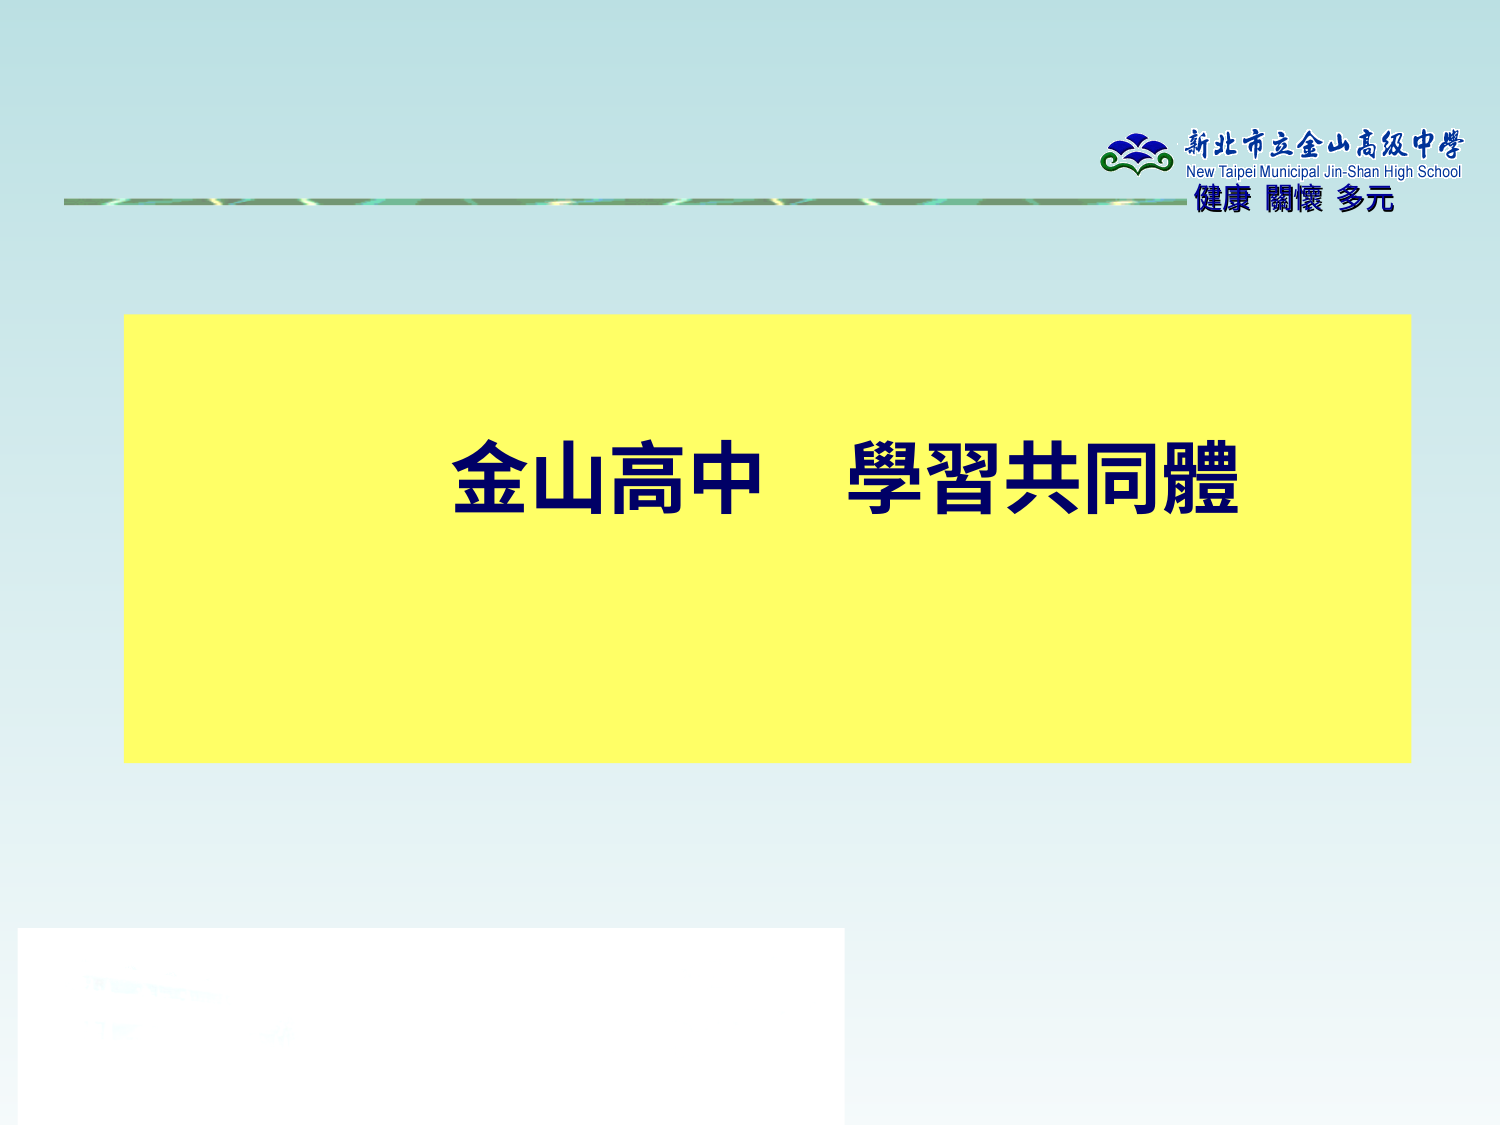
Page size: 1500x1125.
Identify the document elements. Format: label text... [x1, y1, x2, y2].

list 金山高中 學習共同體 [123, 314, 1412, 764]
